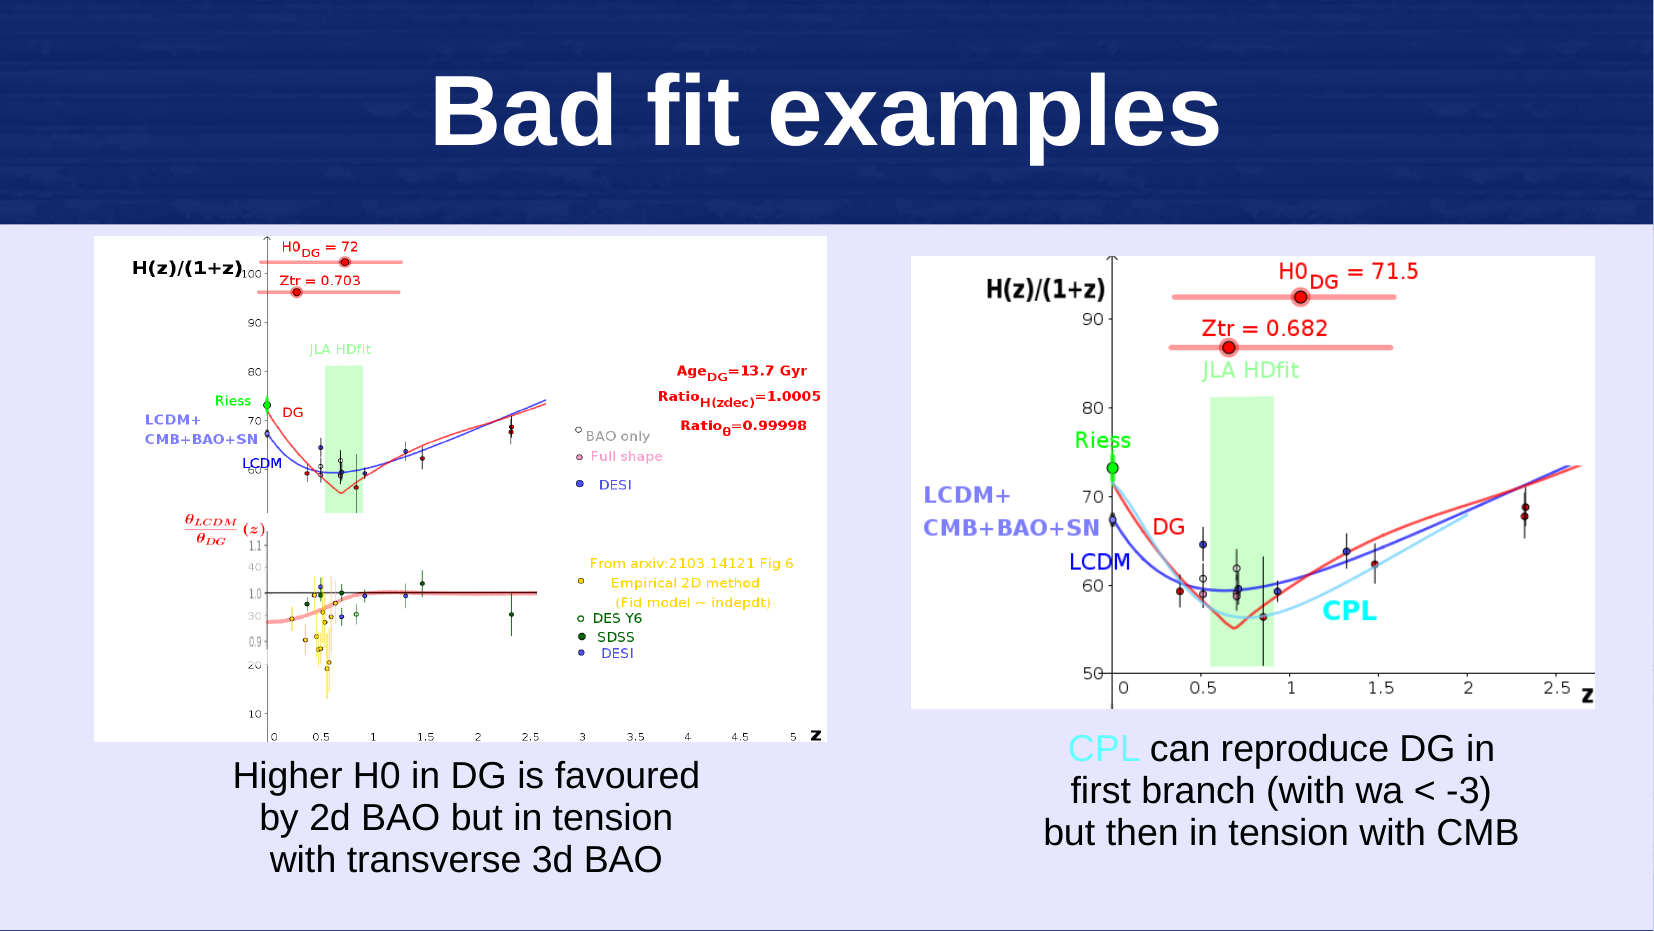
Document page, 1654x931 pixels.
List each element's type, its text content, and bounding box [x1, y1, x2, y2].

text_box Higher H0 in DG is favoured by 2d BAO but in tension with transverse 3d BAO [212, 747, 721, 890]
title Bad fit examples [82, 0, 1571, 223]
text_box CPL can reproduce DG in first branch (with wa < -3) but then in tension with CMB [1027, 720, 1536, 863]
list [0, 224, 1654, 931]
picture [94, 236, 827, 742]
picture [0, 0, 1654, 224]
picture [911, 256, 1595, 709]
